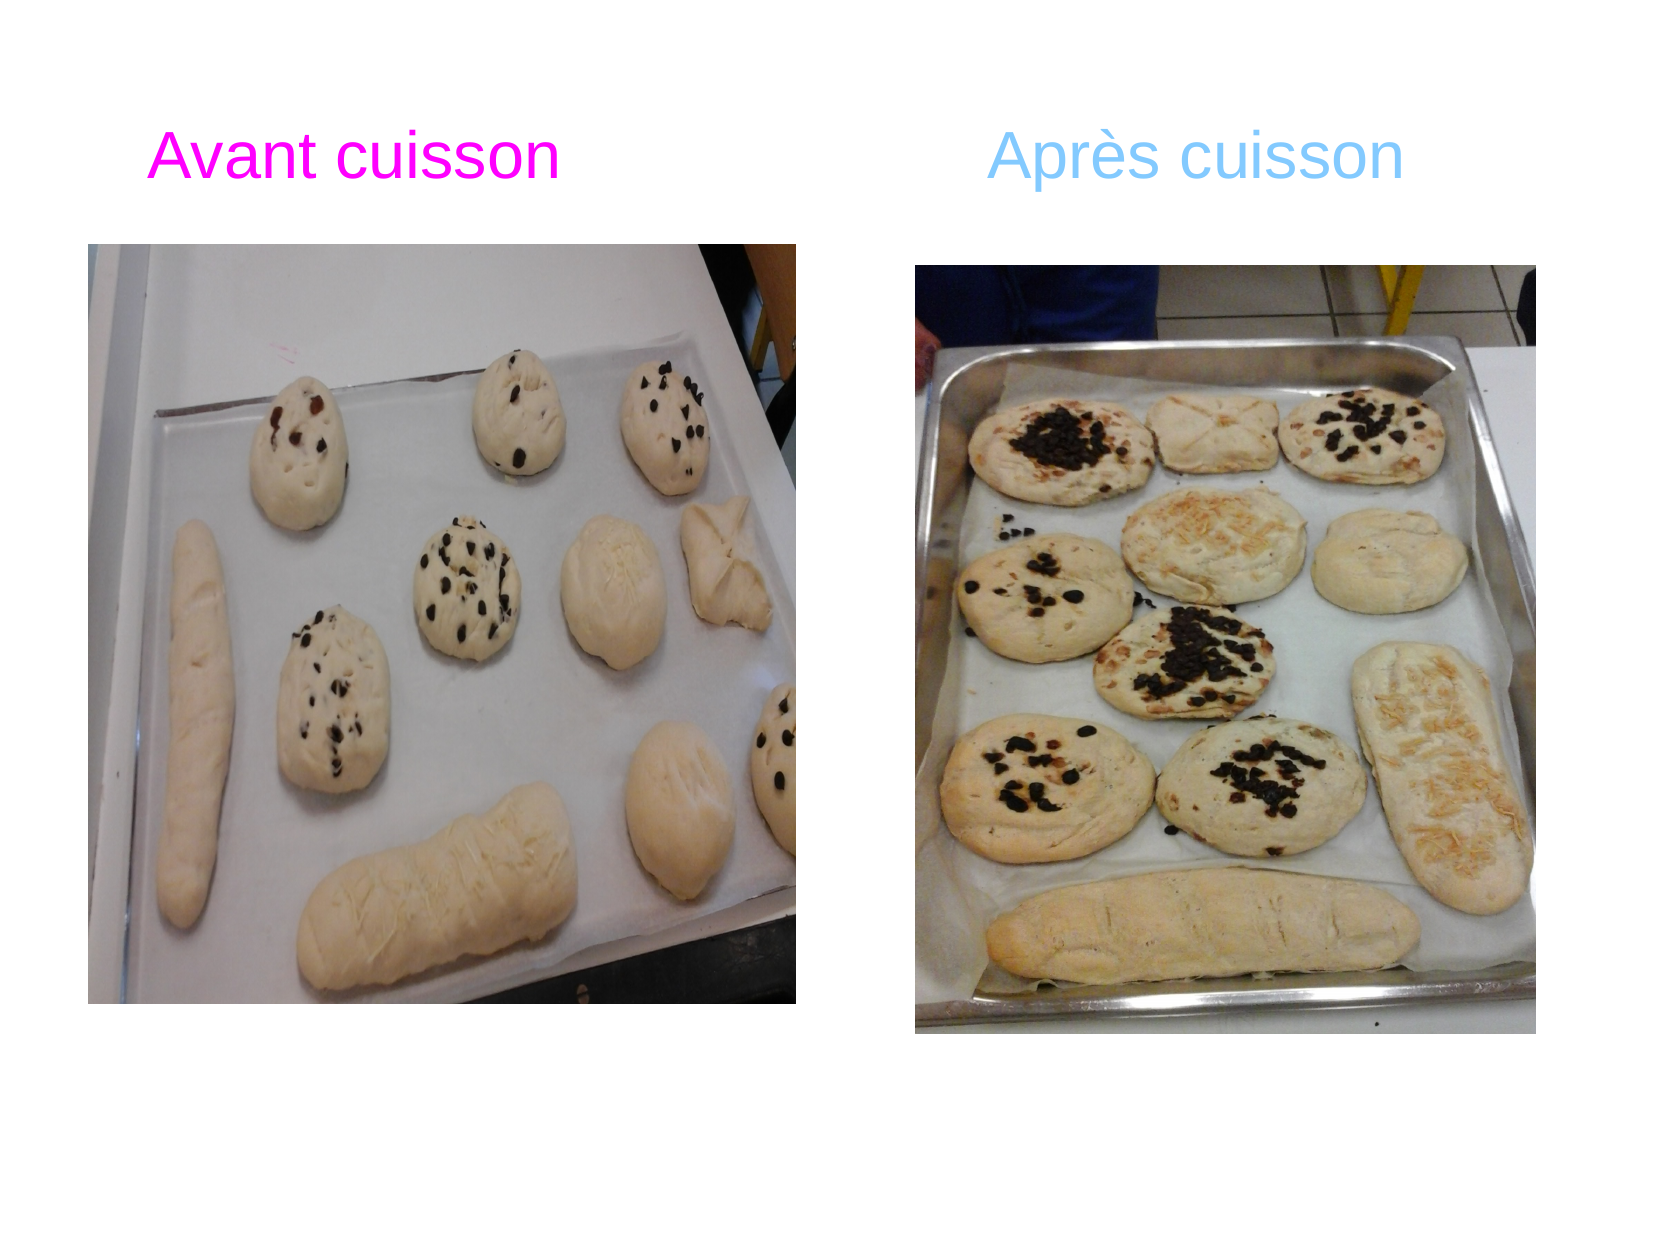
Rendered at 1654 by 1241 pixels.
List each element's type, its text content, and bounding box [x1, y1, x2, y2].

list Avant cuisson Après cuisson [76, 118, 1565, 937]
picture [915, 265, 1536, 1034]
picture [88, 244, 796, 1004]
